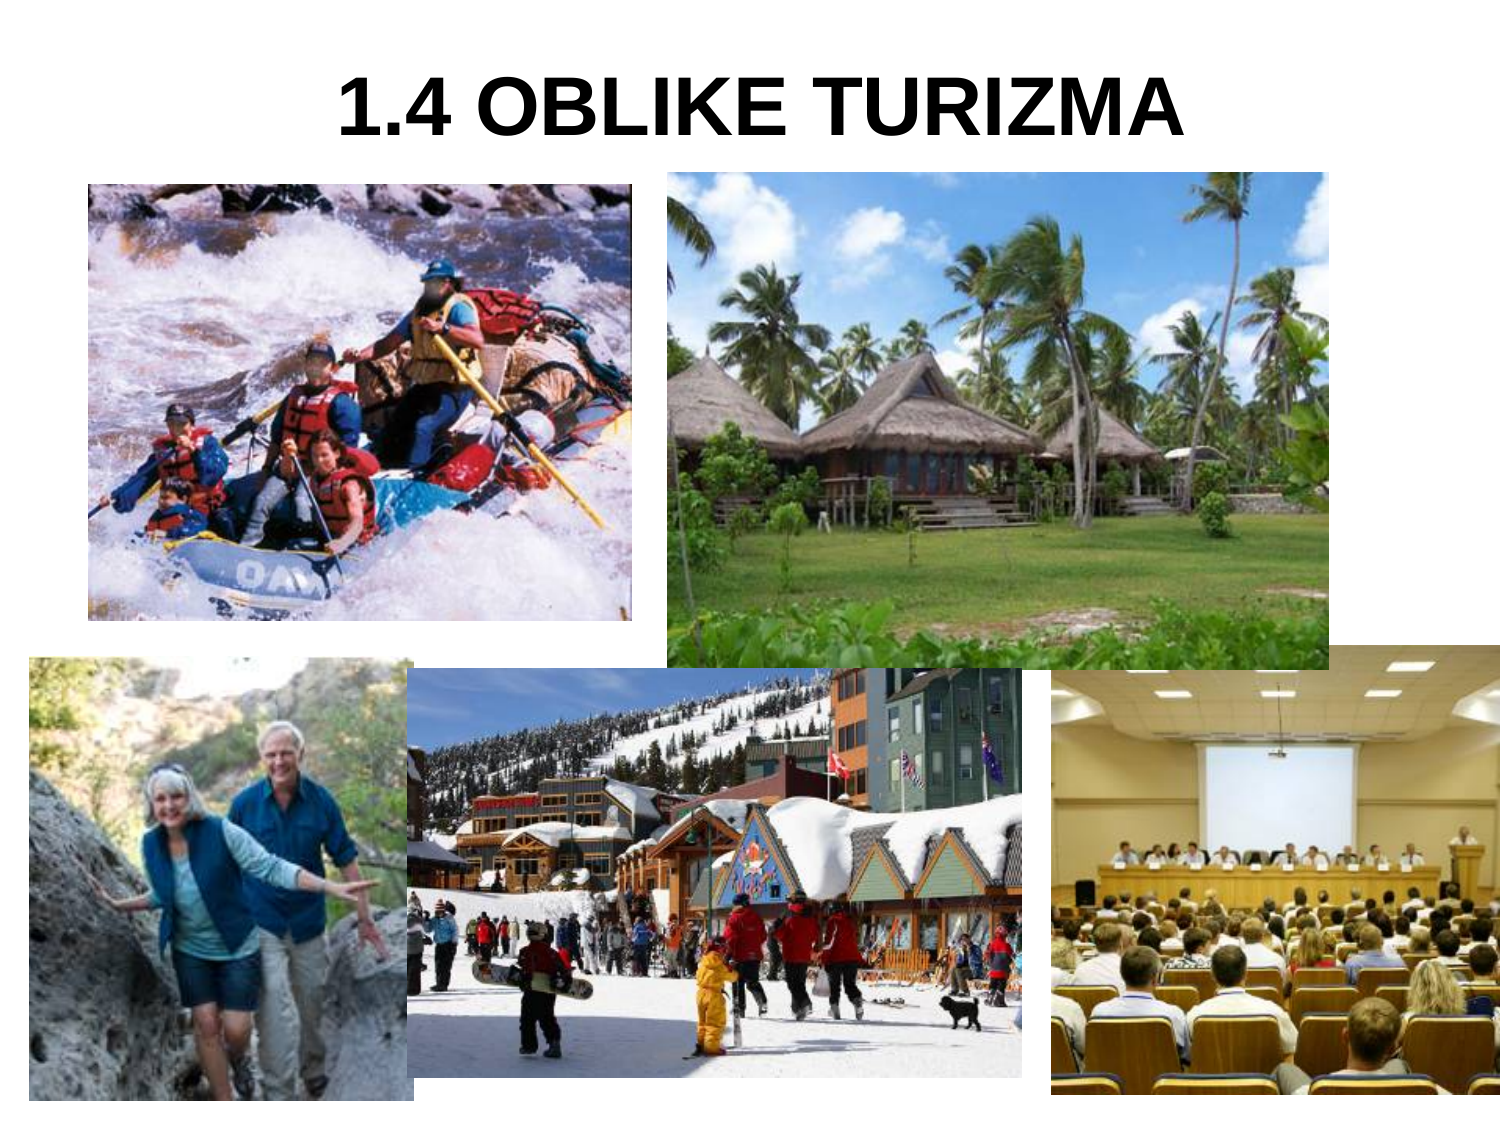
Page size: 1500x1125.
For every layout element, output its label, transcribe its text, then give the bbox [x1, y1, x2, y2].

picture [88, 184, 632, 621]
picture [29, 172, 1500, 1101]
title 1.4 OBLIKE TURIZMA [123, 30, 1399, 173]
